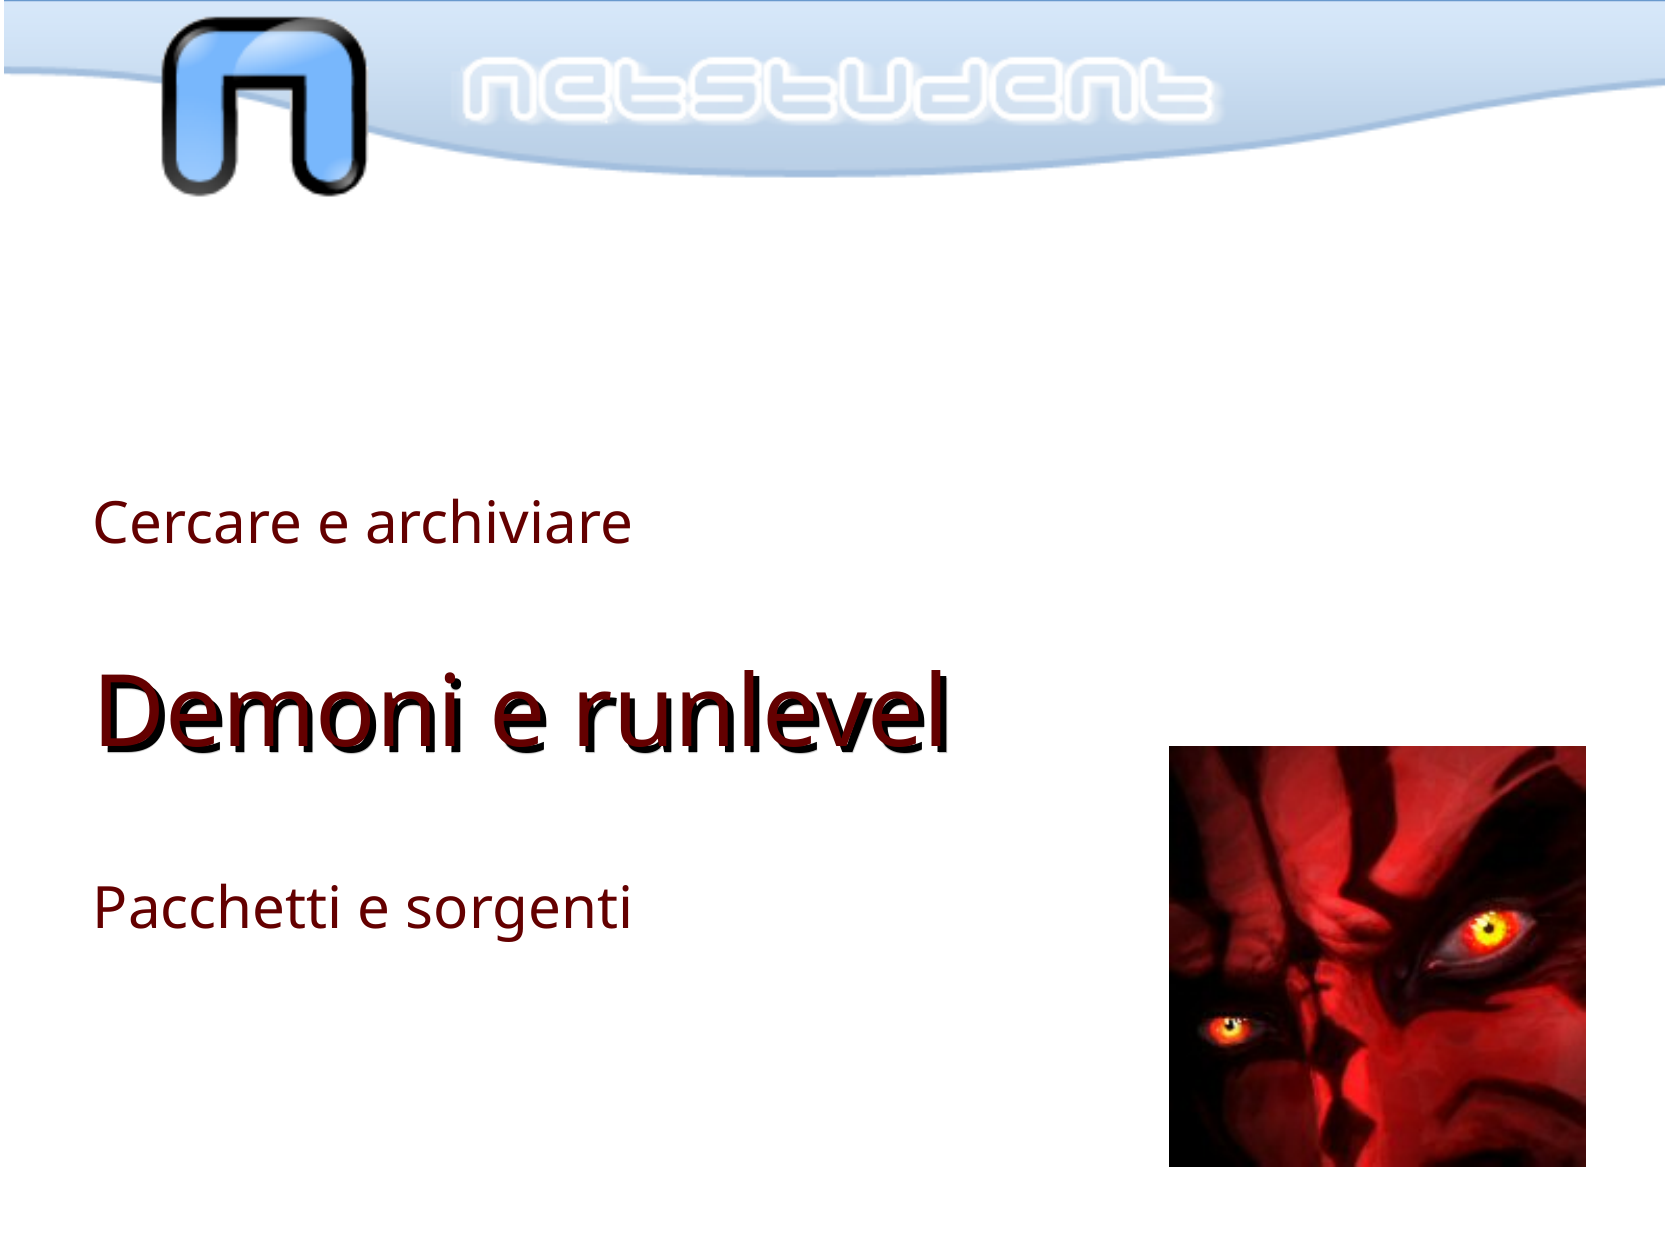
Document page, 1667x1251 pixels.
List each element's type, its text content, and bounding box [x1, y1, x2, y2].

picture [0, 0, 1667, 1251]
title Cercare e archiviare Demoni e runlevel Pacchetti e sorgenti [86, 508, 1272, 919]
